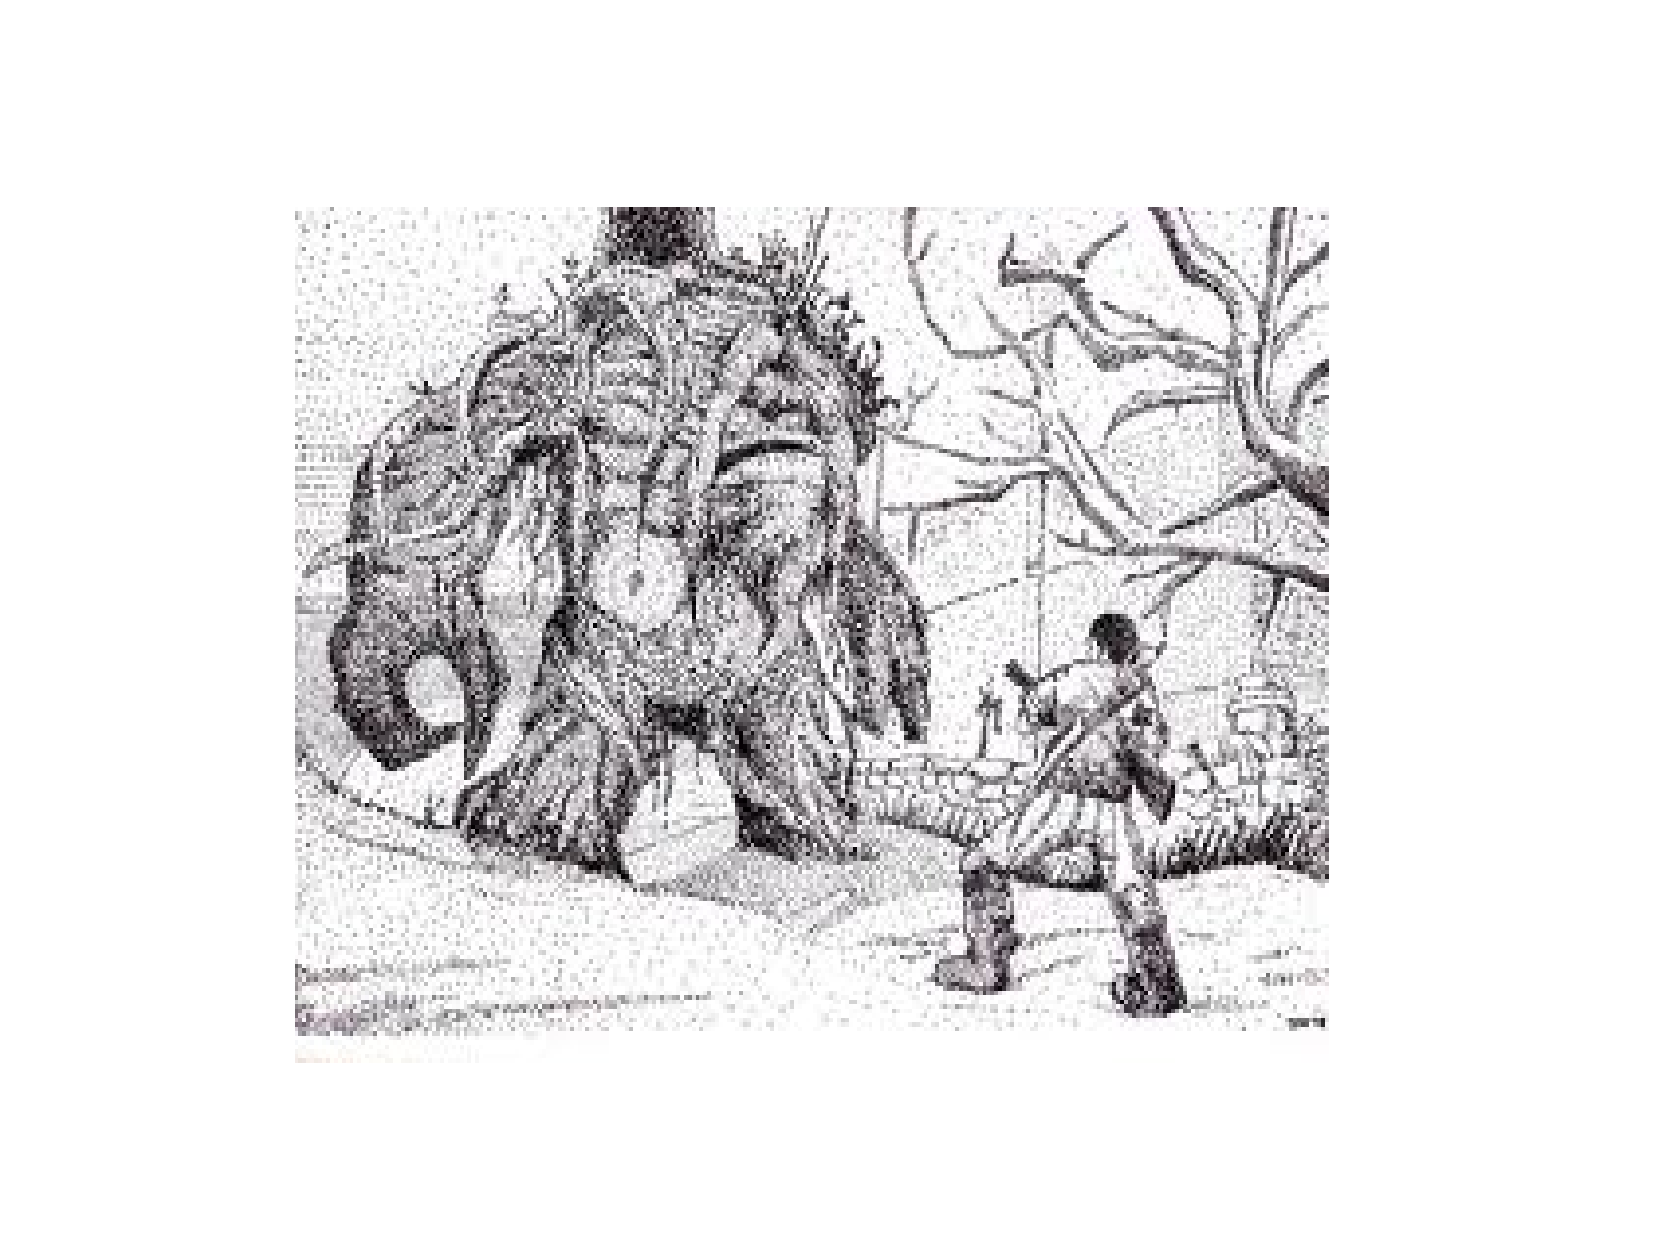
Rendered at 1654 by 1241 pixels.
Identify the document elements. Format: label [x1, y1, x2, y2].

picture [295, 207, 1329, 1063]
